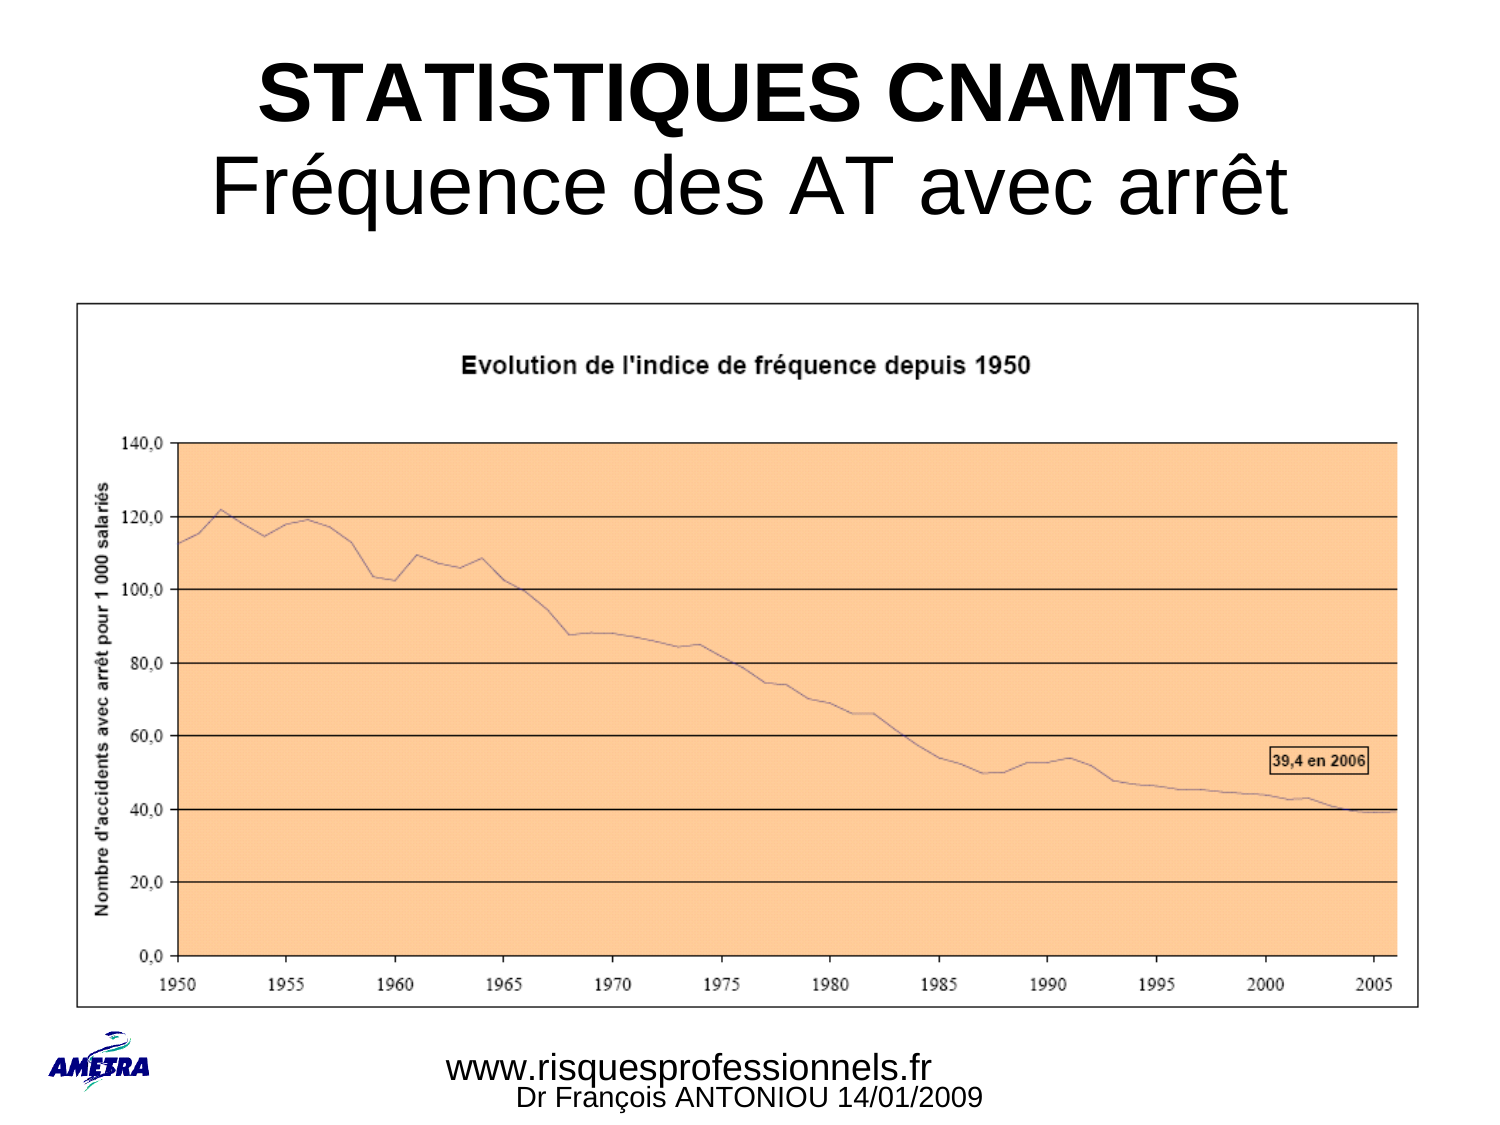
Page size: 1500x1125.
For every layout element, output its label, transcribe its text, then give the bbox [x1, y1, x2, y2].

text_box www.risquesprofessionnels.fr [430, 1034, 1117, 1096]
title STATISTIQUES CNAMTS Fréquence des AT avec arrêt [75, 31, 1426, 241]
picture [29, 241, 1436, 1118]
